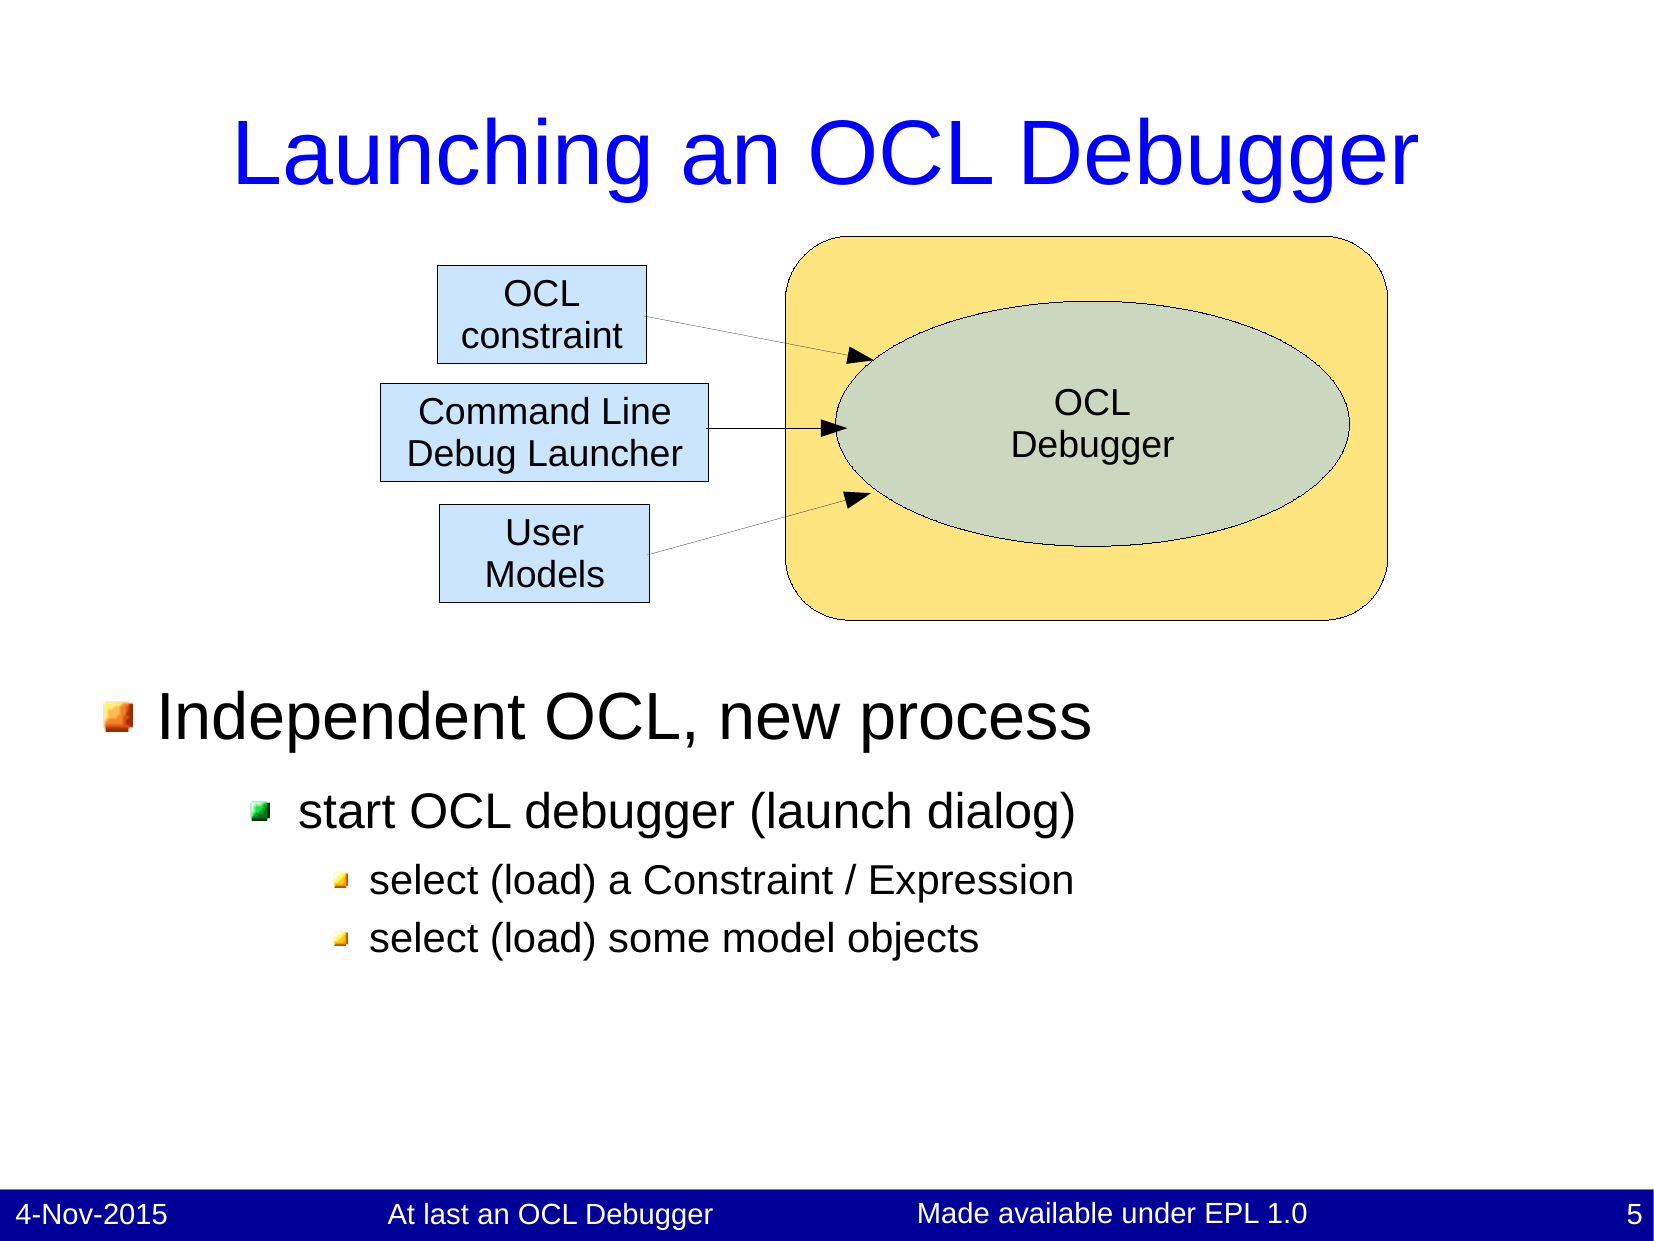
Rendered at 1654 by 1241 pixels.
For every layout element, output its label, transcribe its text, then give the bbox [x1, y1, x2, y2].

title Launching an OCL Debugger [82, 49, 1571, 257]
text_box Command Line Debug Launcher [380, 383, 709, 482]
text_box OCL constraint [437, 265, 647, 364]
text_box [785, 344, 870, 428]
text_box OCL Debugger [835, 301, 1350, 547]
text_box [785, 236, 1388, 621]
list Independent OCL, new process start OCL debugger (launch dialog) select (load) a Constraint / Expression select (load) some model objects [85, 679, 1574, 1120]
text_box User Models [439, 504, 650, 603]
